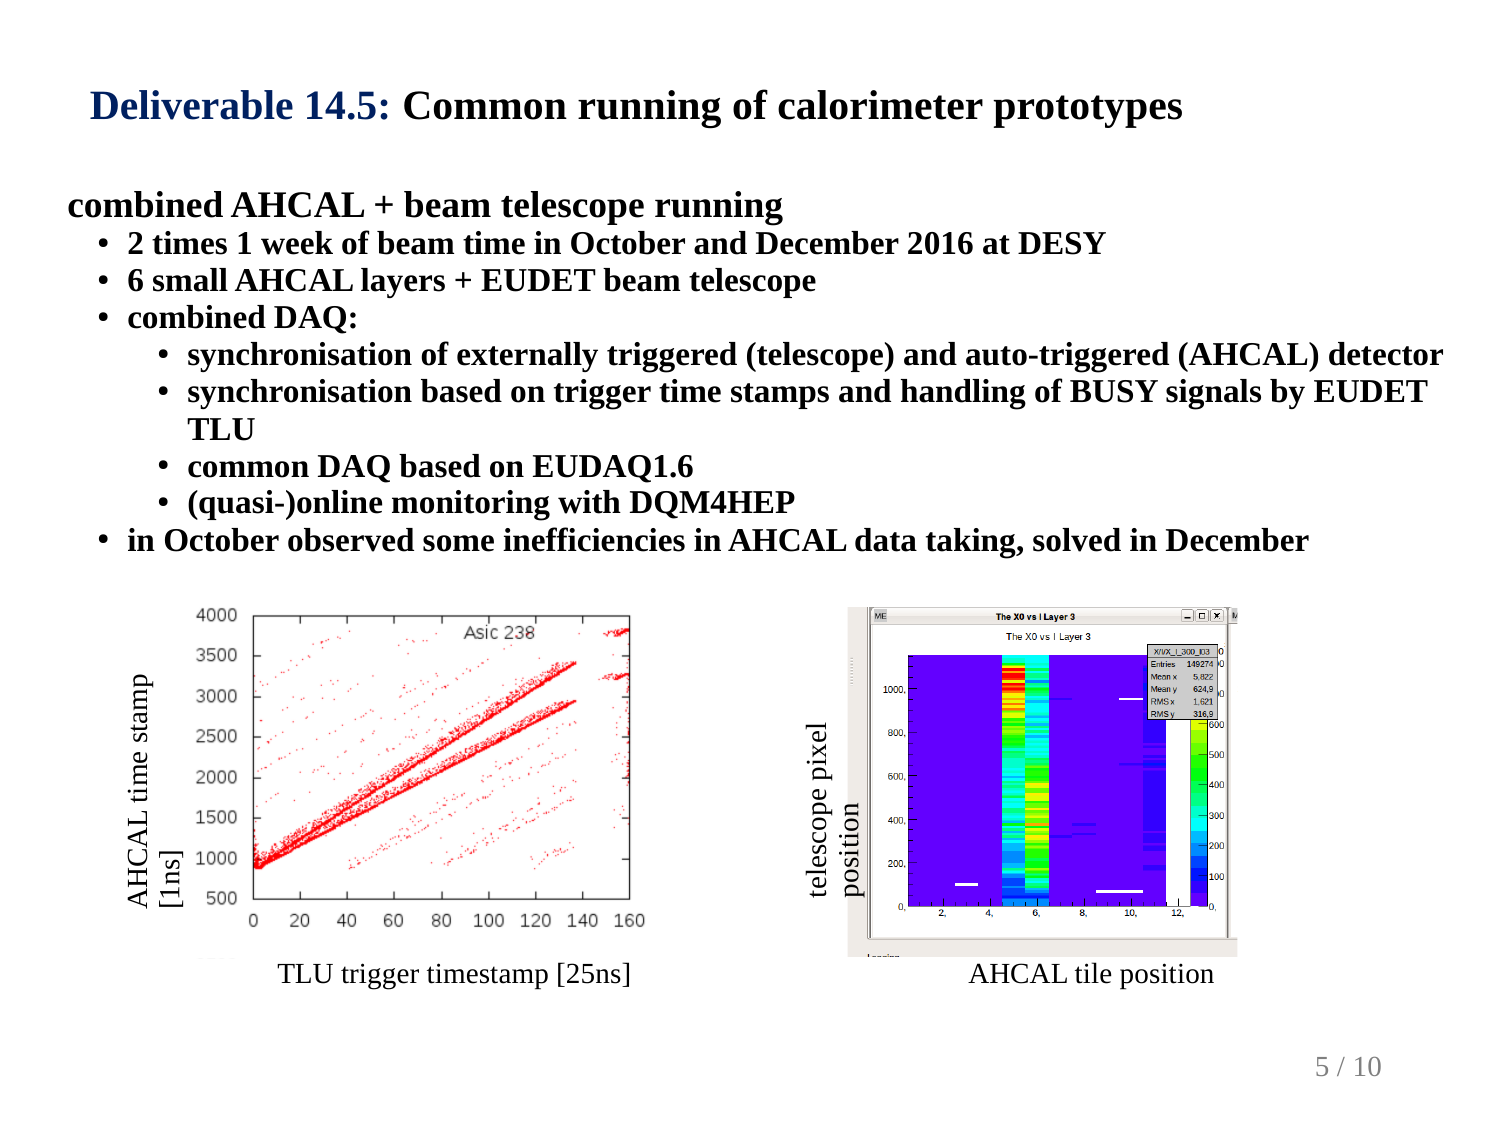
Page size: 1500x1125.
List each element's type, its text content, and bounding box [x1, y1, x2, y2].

picture [847, 607, 1238, 957]
picture [165, 592, 653, 959]
text_box telescope pixel position [792, 619, 857, 913]
text_box Deliverable 14.5: Common running of calorimeter prototypes [75, 75, 1367, 176]
text_box combined AHCAL + beam telescope running 2 times 1 week of beam time in October and December 2016 at DESY 6 small AHCAL layers + EUDET beam telescope combined DAQ: synchronisation of externally triggered (telescope) and auto-triggered (AHCAL) detector synchronisation based on trigger time stamps and handling of BUSY signals by EUDET TLU common DAQ based on EUDAQ1.6 (quasi-)online monitoring with DQM4HEP in October observed some inefficiencies in AHCAL data taking, solved in December [52, 176, 1486, 617]
text_box TLU trigger timestamp [25ns] [262, 949, 646, 999]
text_box AHCAL time stamp [1ns] [113, 605, 178, 925]
text_box AHCAL tile position [953, 949, 1230, 999]
